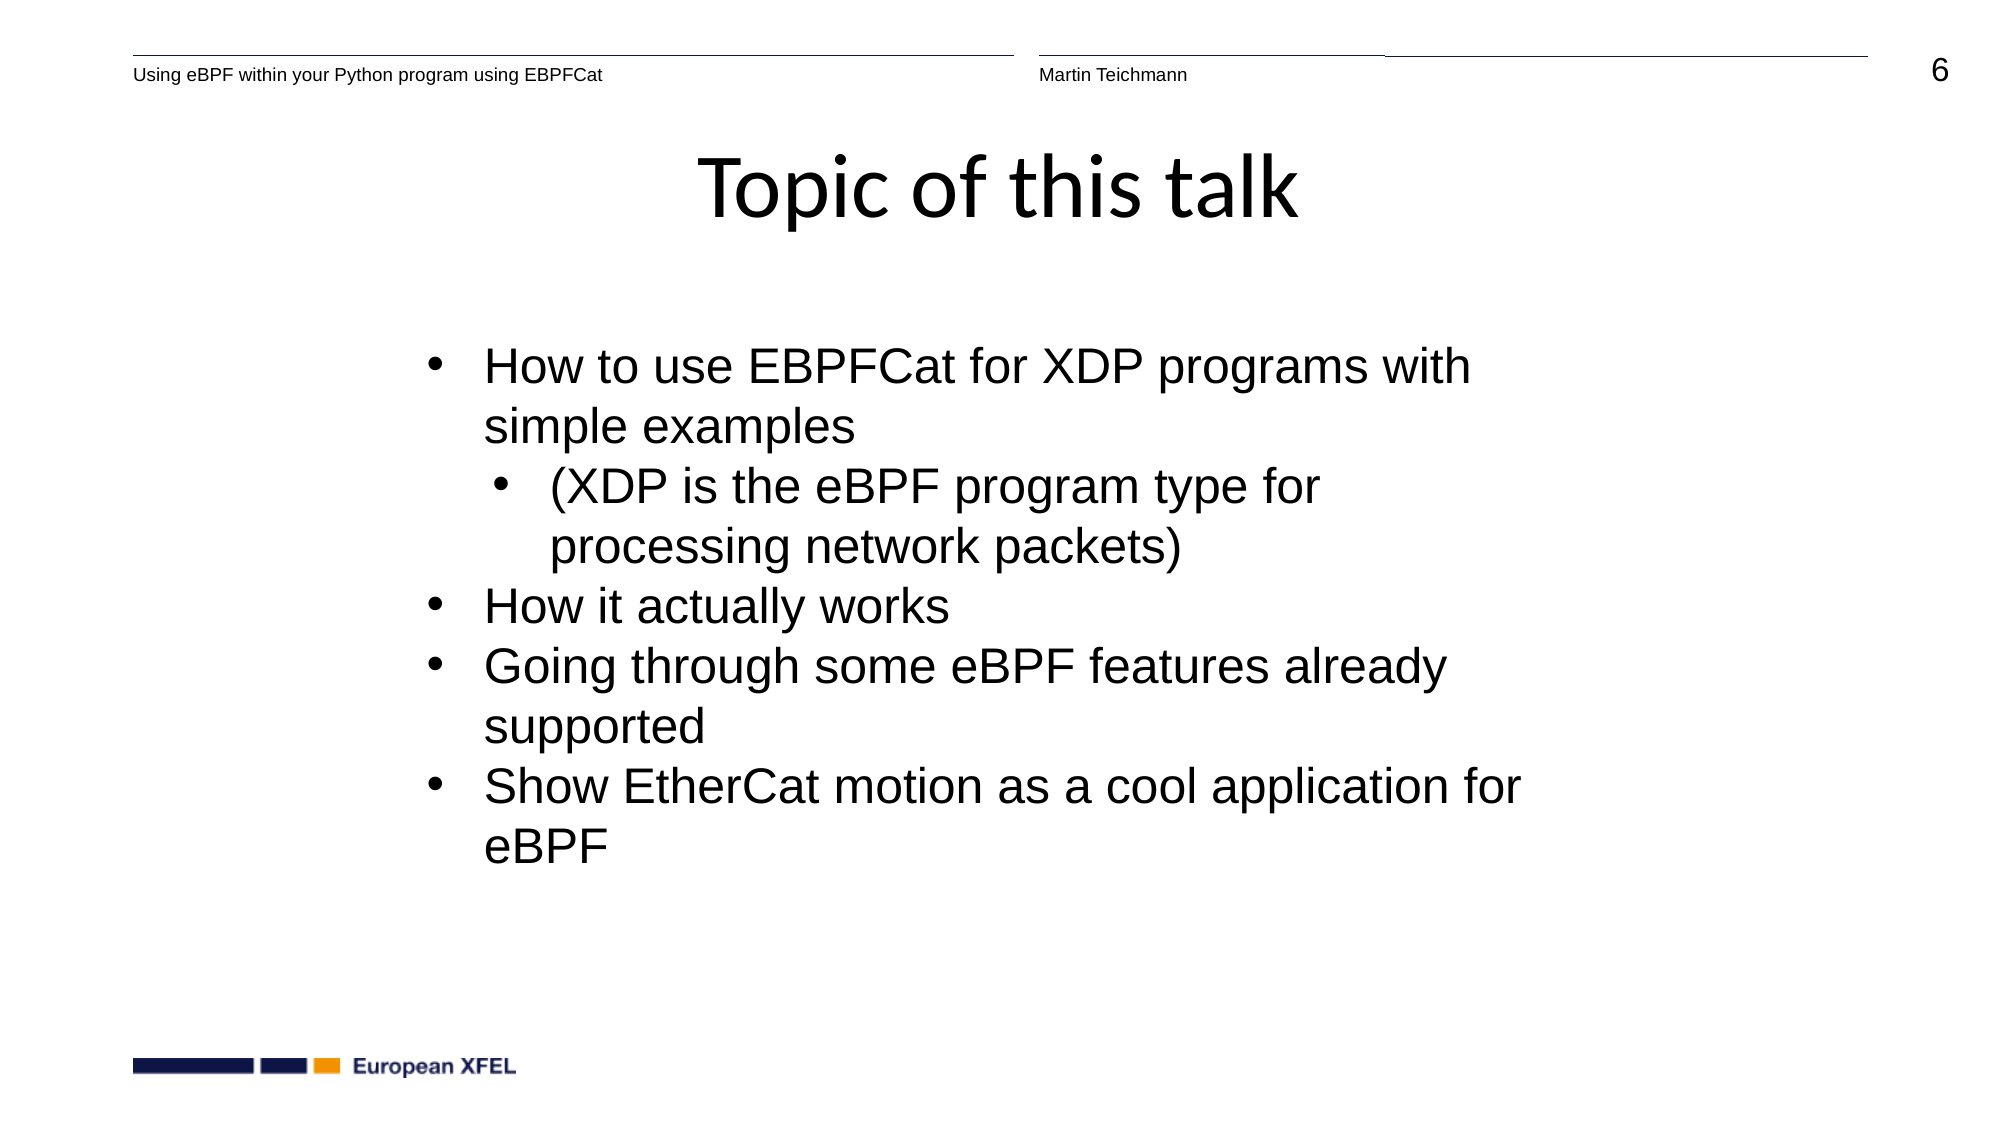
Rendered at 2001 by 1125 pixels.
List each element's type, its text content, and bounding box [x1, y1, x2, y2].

text_box How to use EBPFCat for XDP programs with simple examples (XDP is the eBPF program type for processing network packets) How it actually works Going through some eBPF features already supported Show EtherCat motion as a cool application for eBPF [346, 326, 1551, 882]
title Topic of this talk [133, 116, 1866, 244]
picture [133, 1058, 516, 1078]
